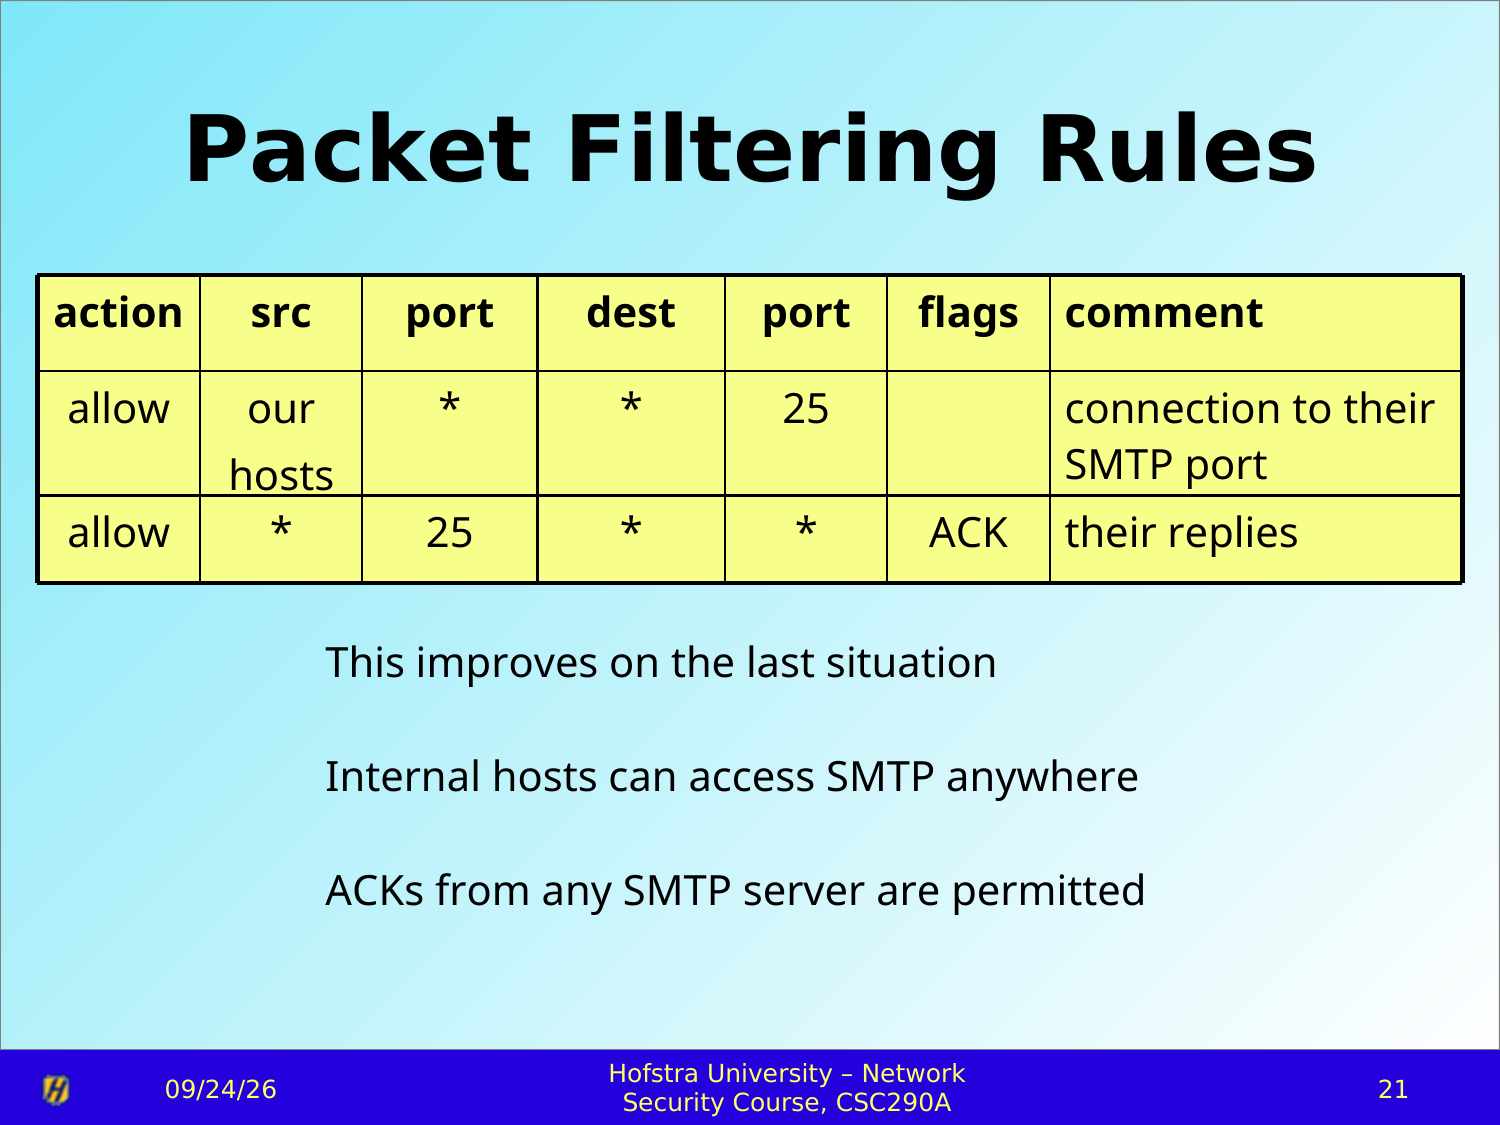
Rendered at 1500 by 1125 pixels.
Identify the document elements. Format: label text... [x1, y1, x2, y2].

text_box ACK [888, 497, 1049, 581]
text_box 25 [726, 372, 886, 494]
text_box * [201, 497, 361, 581]
text_box port [726, 277, 886, 370]
text_box connection to their SMTP port [1051, 372, 1460, 494]
text_box our hosts [201, 372, 361, 494]
text_box flags [888, 277, 1049, 370]
text_box * [363, 372, 536, 494]
text_box allow [40, 372, 199, 494]
text_box action [40, 277, 199, 370]
text_box src [201, 277, 361, 370]
text_box [888, 372, 1049, 494]
picture [37, 1072, 76, 1110]
text_box * [726, 497, 886, 581]
text_box comment [1051, 277, 1460, 370]
text_box * [539, 372, 724, 494]
text_box 25 [363, 497, 536, 581]
text_box their replies [1051, 497, 1460, 581]
text_box port [363, 277, 536, 370]
text_box dest [539, 277, 724, 370]
text_box * [539, 497, 724, 581]
text_box allow [40, 497, 199, 581]
title Packet Filtering Rules [112, 84, 1391, 212]
text_box This improves on the last situation Internal hosts can access SMTP anywhere ACKs from any SMTP server are permitted [299, 624, 1162, 926]
